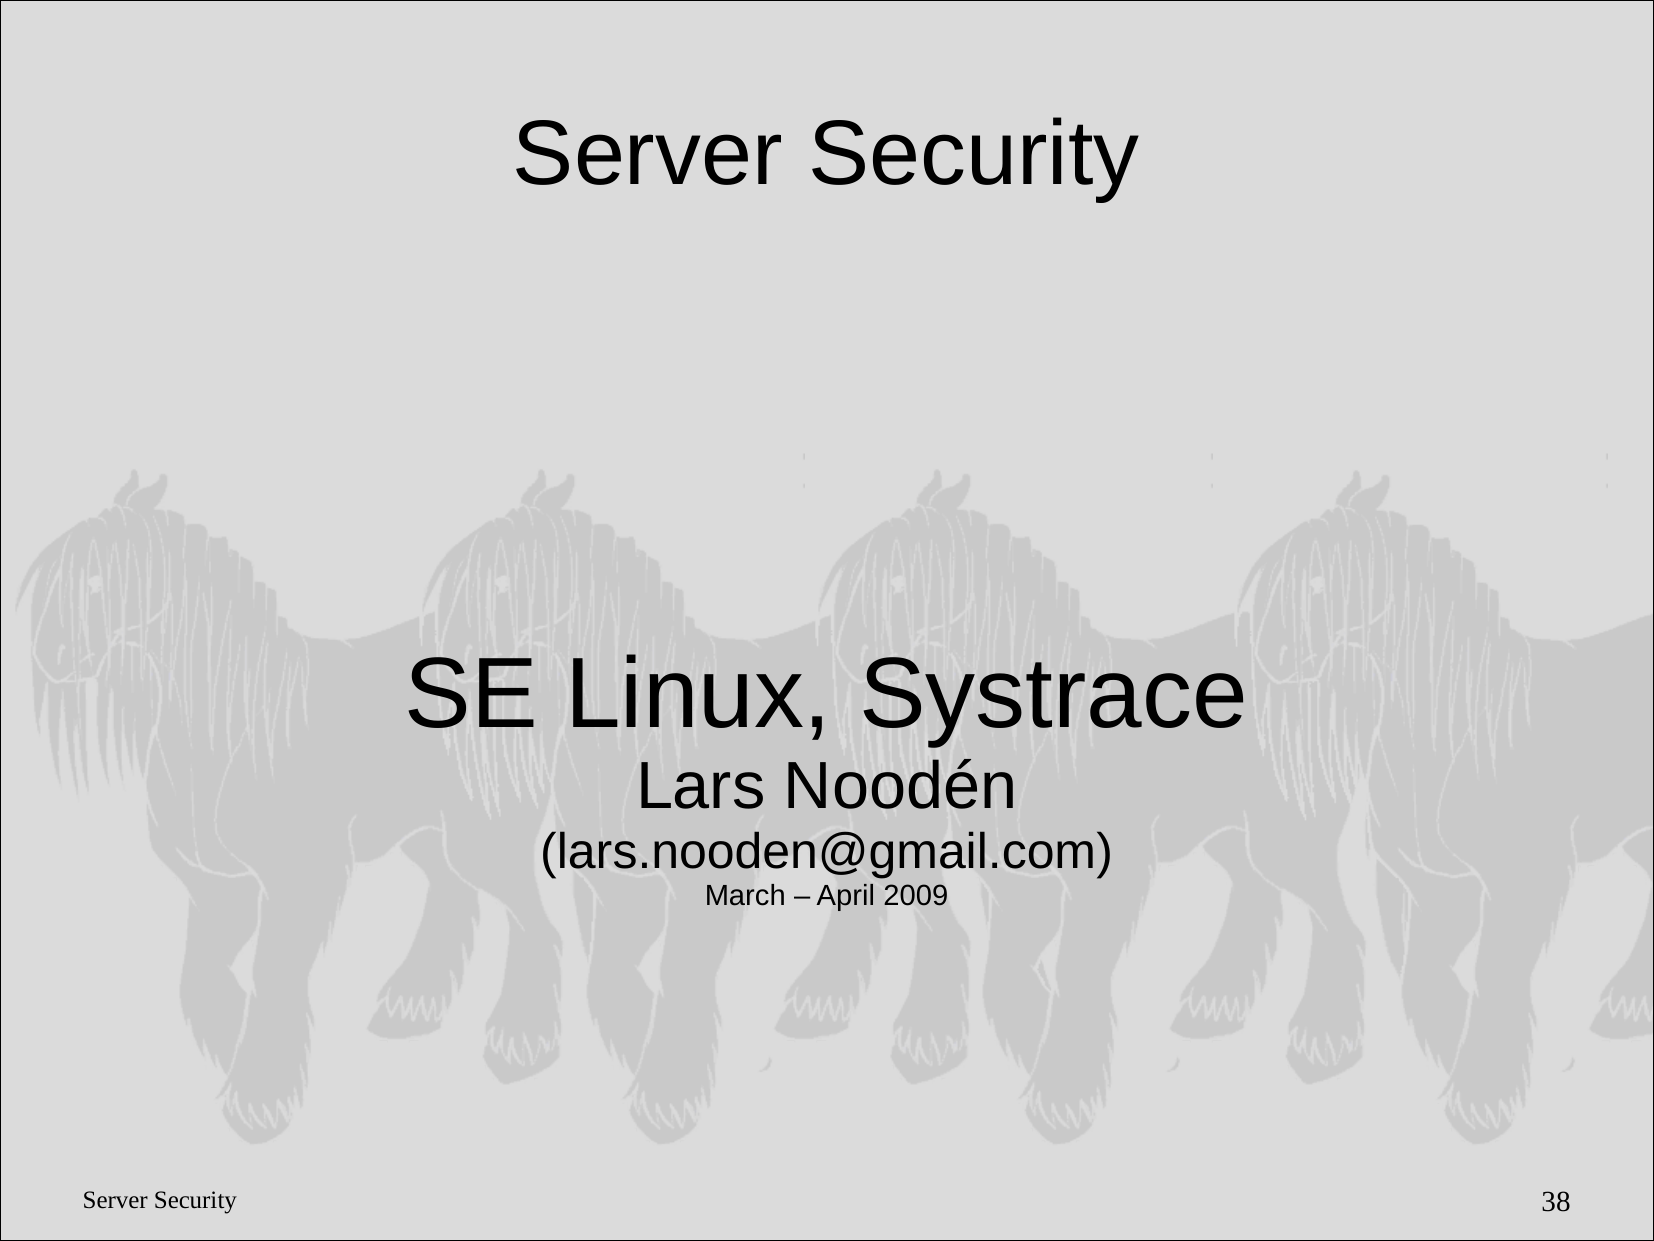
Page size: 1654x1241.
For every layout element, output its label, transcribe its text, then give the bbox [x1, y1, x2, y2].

subtitle SE Linux, Systrace Lars Noodén (lars.nooden@gmail.com) March – April 2009 [82, 297, 1571, 1102]
title Server Security [82, 49, 1571, 257]
